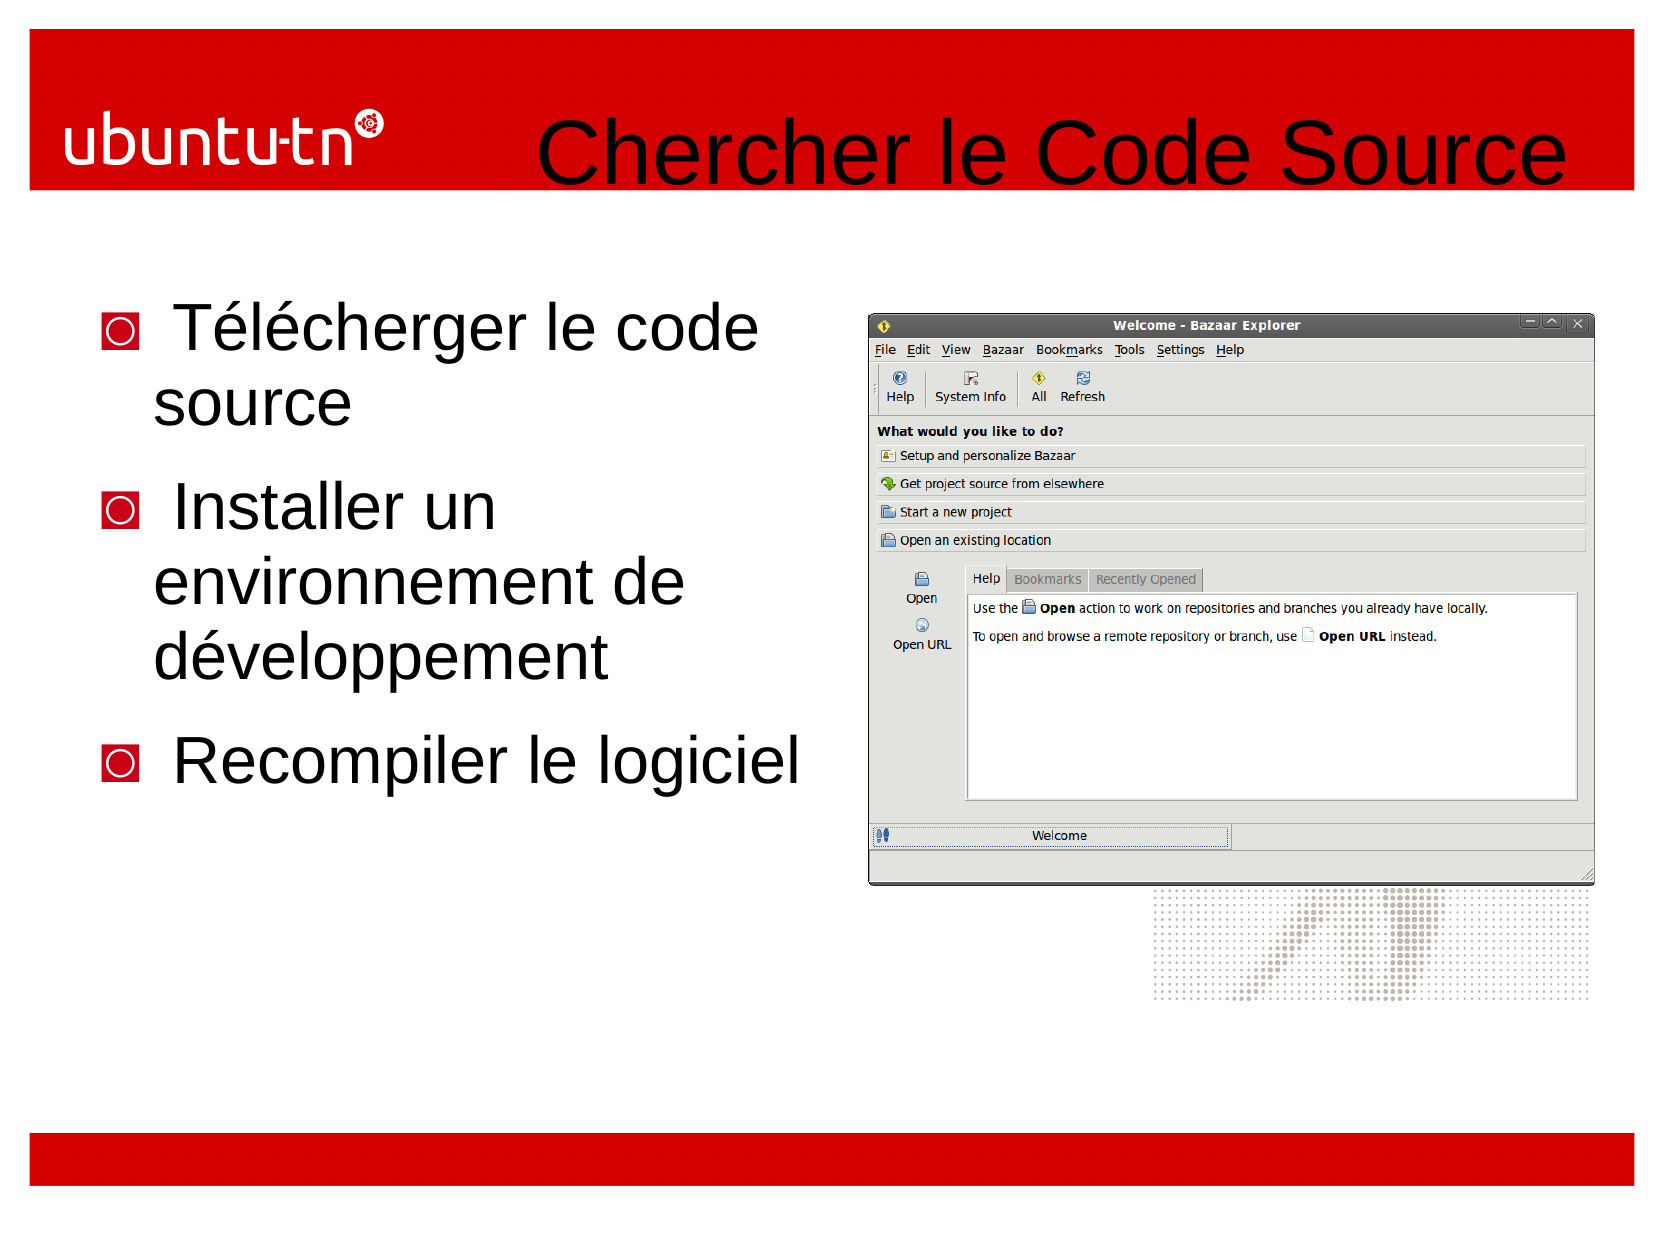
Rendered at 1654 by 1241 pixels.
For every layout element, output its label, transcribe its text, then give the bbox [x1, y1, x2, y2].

list Télécherger le code source Installer un environnement de développement Recompiler le logiciel [82, 290, 809, 1109]
picture [29, 29, 1635, 1241]
title Chercher le Code Source [82, 56, 1571, 250]
